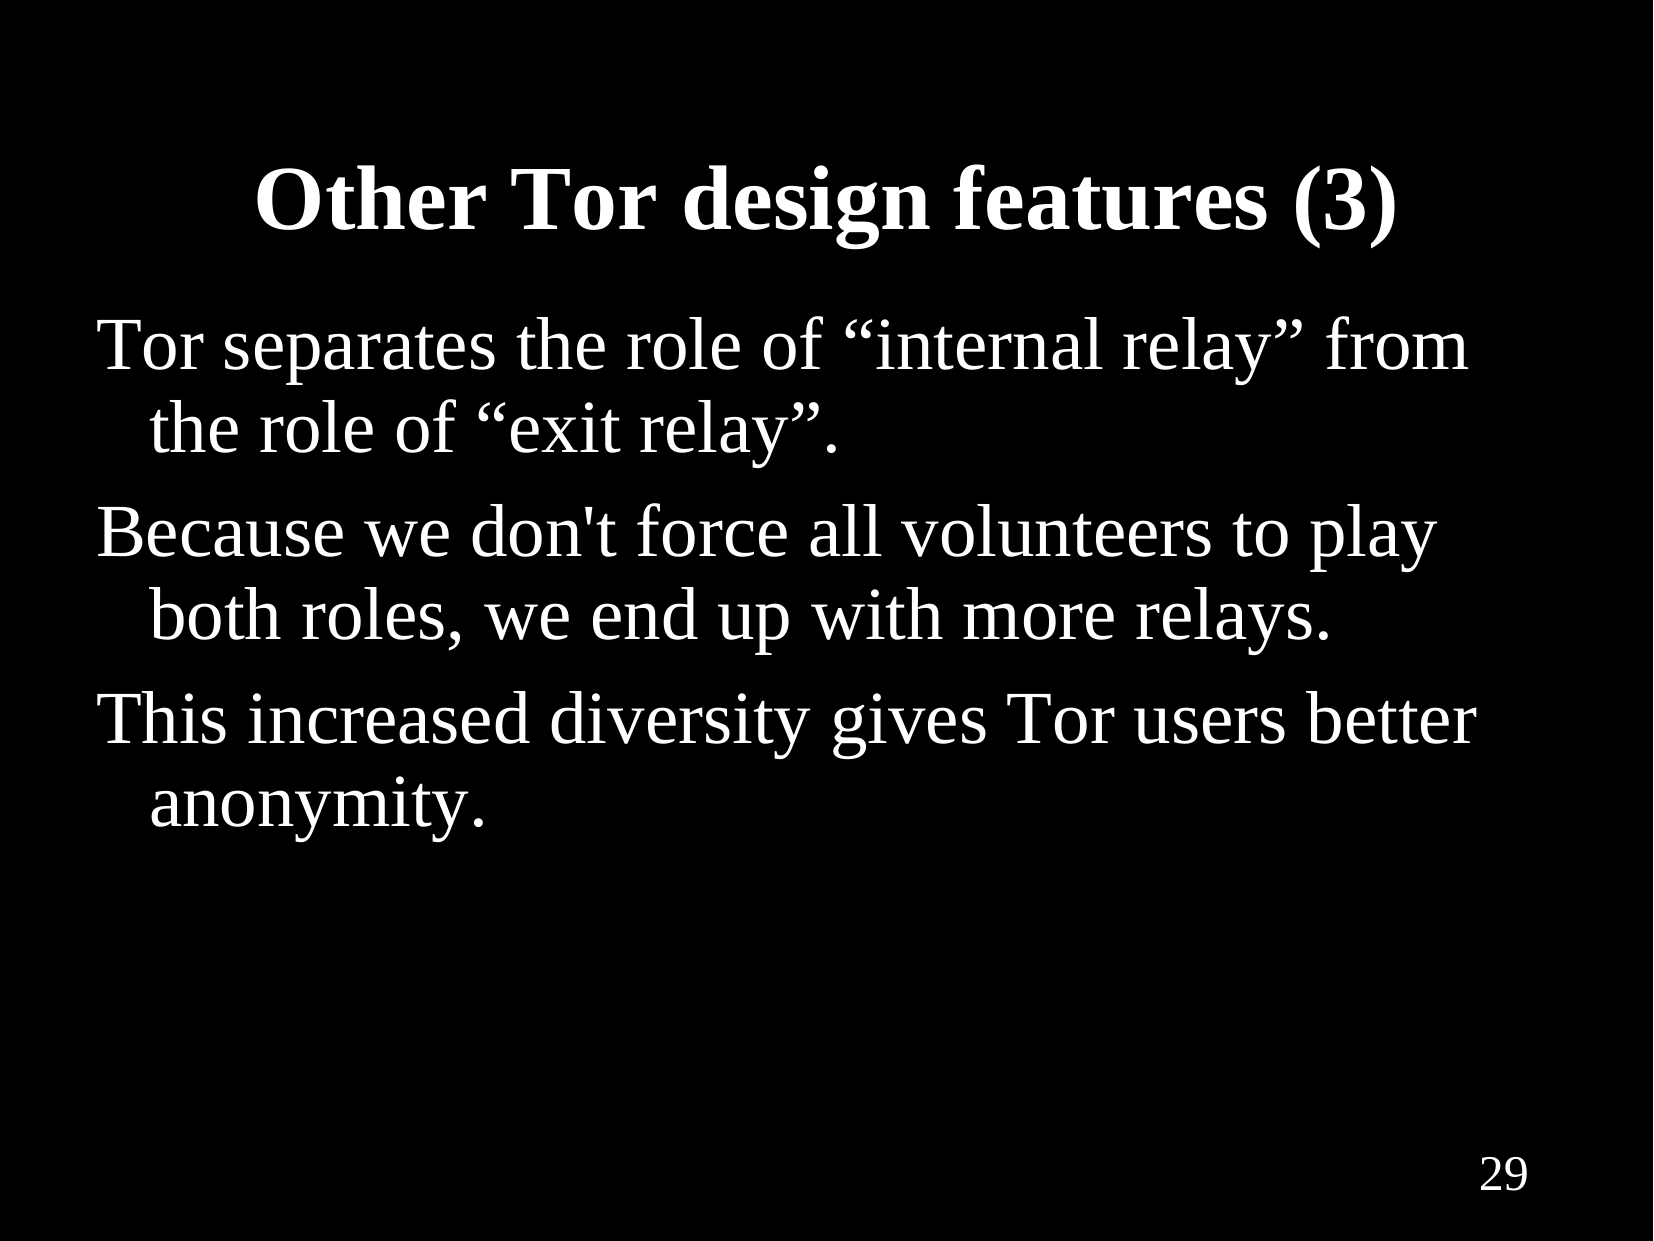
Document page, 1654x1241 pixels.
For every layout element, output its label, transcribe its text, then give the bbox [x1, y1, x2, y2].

list Tor separates the role of “internal relay” from the role of “exit relay”. Because we don't force all volunteers to play both roles, we end up with more relays. This increased diversity gives Tor users better anonymity. [78, 302, 1569, 1085]
title Other Tor design features (3) [121, 103, 1534, 294]
